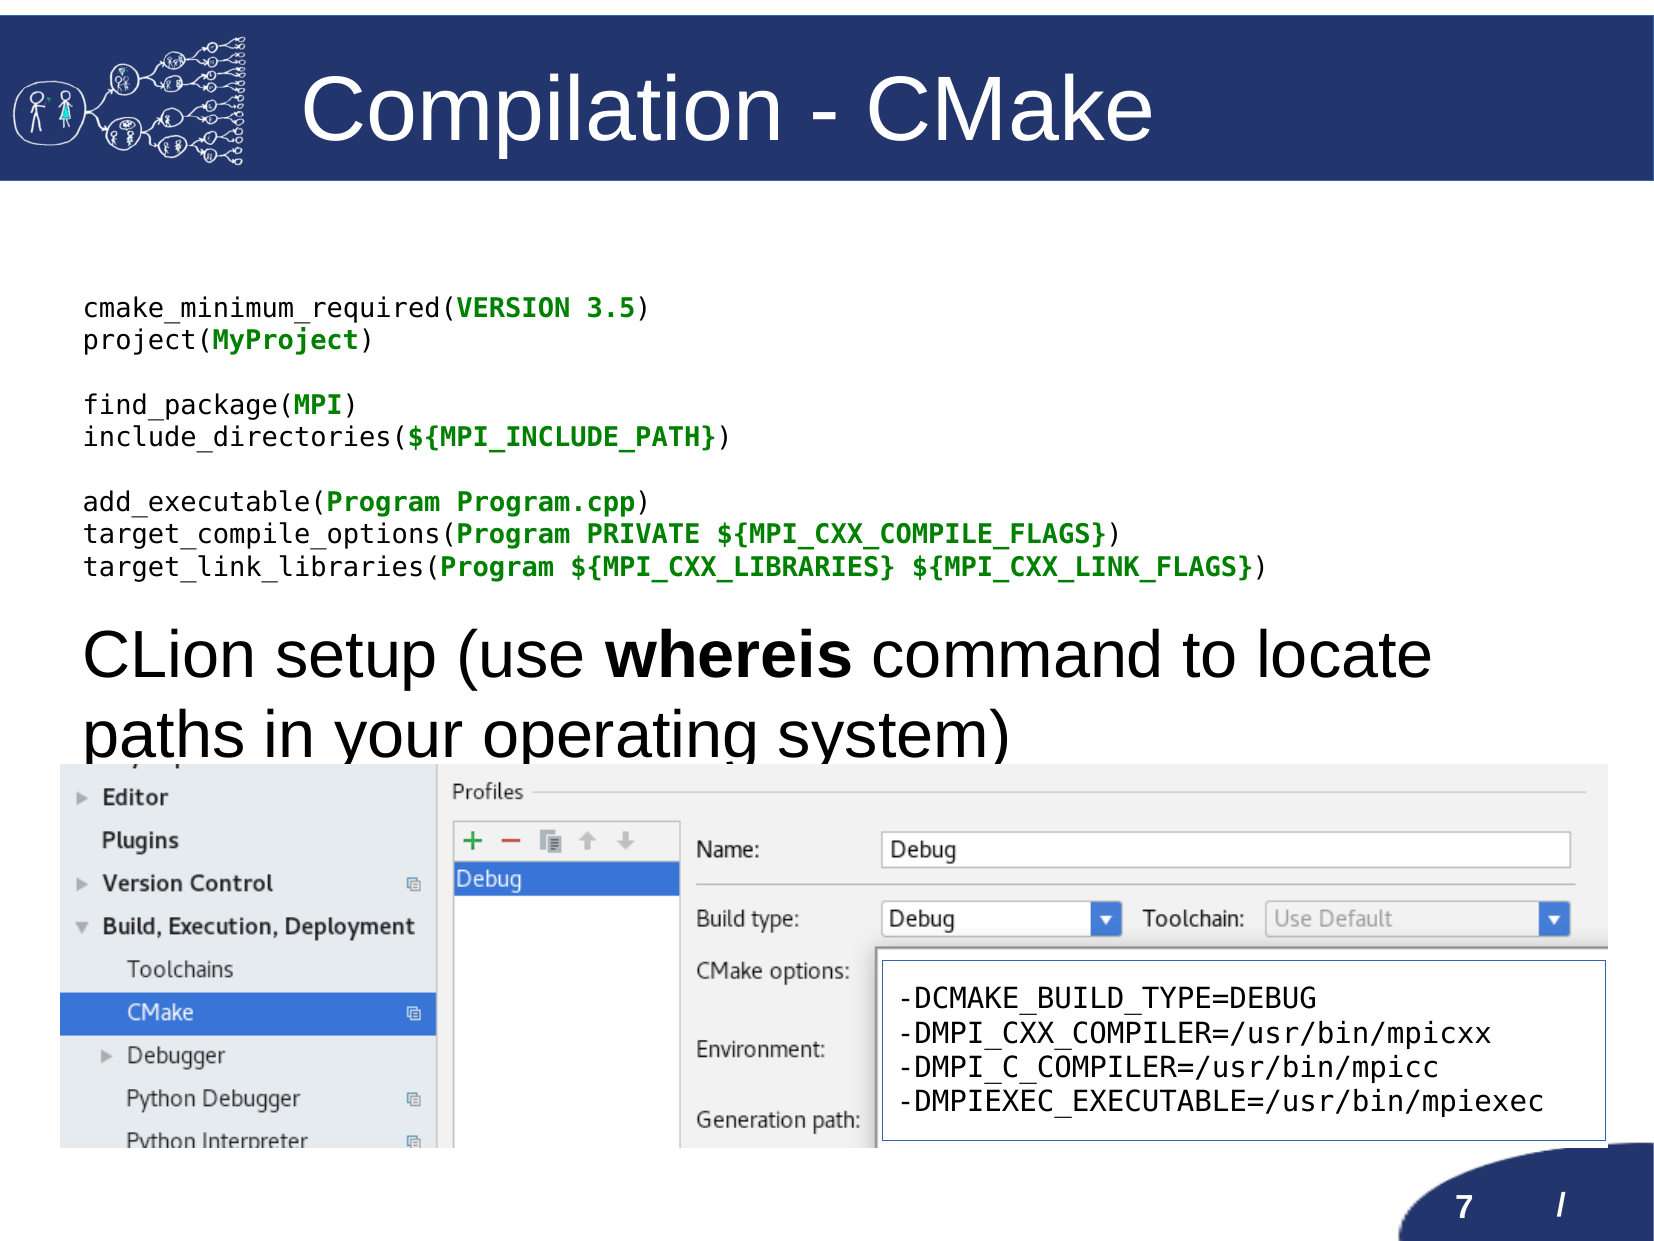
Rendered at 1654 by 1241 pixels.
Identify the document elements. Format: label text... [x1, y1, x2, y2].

picture [60, 765, 1608, 1148]
text_box -DCMAKE_BUILD_TYPE=DEBUG -DMPI_CXX_COMPILER=/usr/bin/mpicxx -DMPI_C_COMPILER=/usr/bin/mpicc -DMPIEXEC_EXECUTABLE=/usr/bin/mpiexec [882, 960, 1606, 1141]
text_box [1455, 1185, 1546, 1226]
title Compilation - CMake [300, 48, 1571, 152]
list cmake_minimum_required(VERSION 3.5) project(MyProject) find_package(MPI) include_directories(${MPI_INCLUDE_PATH}) add_executable(Program Program.cpp) target_compile_options(Program PRIVATE ${MPI_CXX_COMPILE_FLAGS}) target_link_libraries(Program ${MPI_CXX_LIBRARIES} ${MPI_CXX_LINK_FLAGS}) CLion setup (use whereis command to locate paths in your operating system) [82, 290, 1571, 764]
